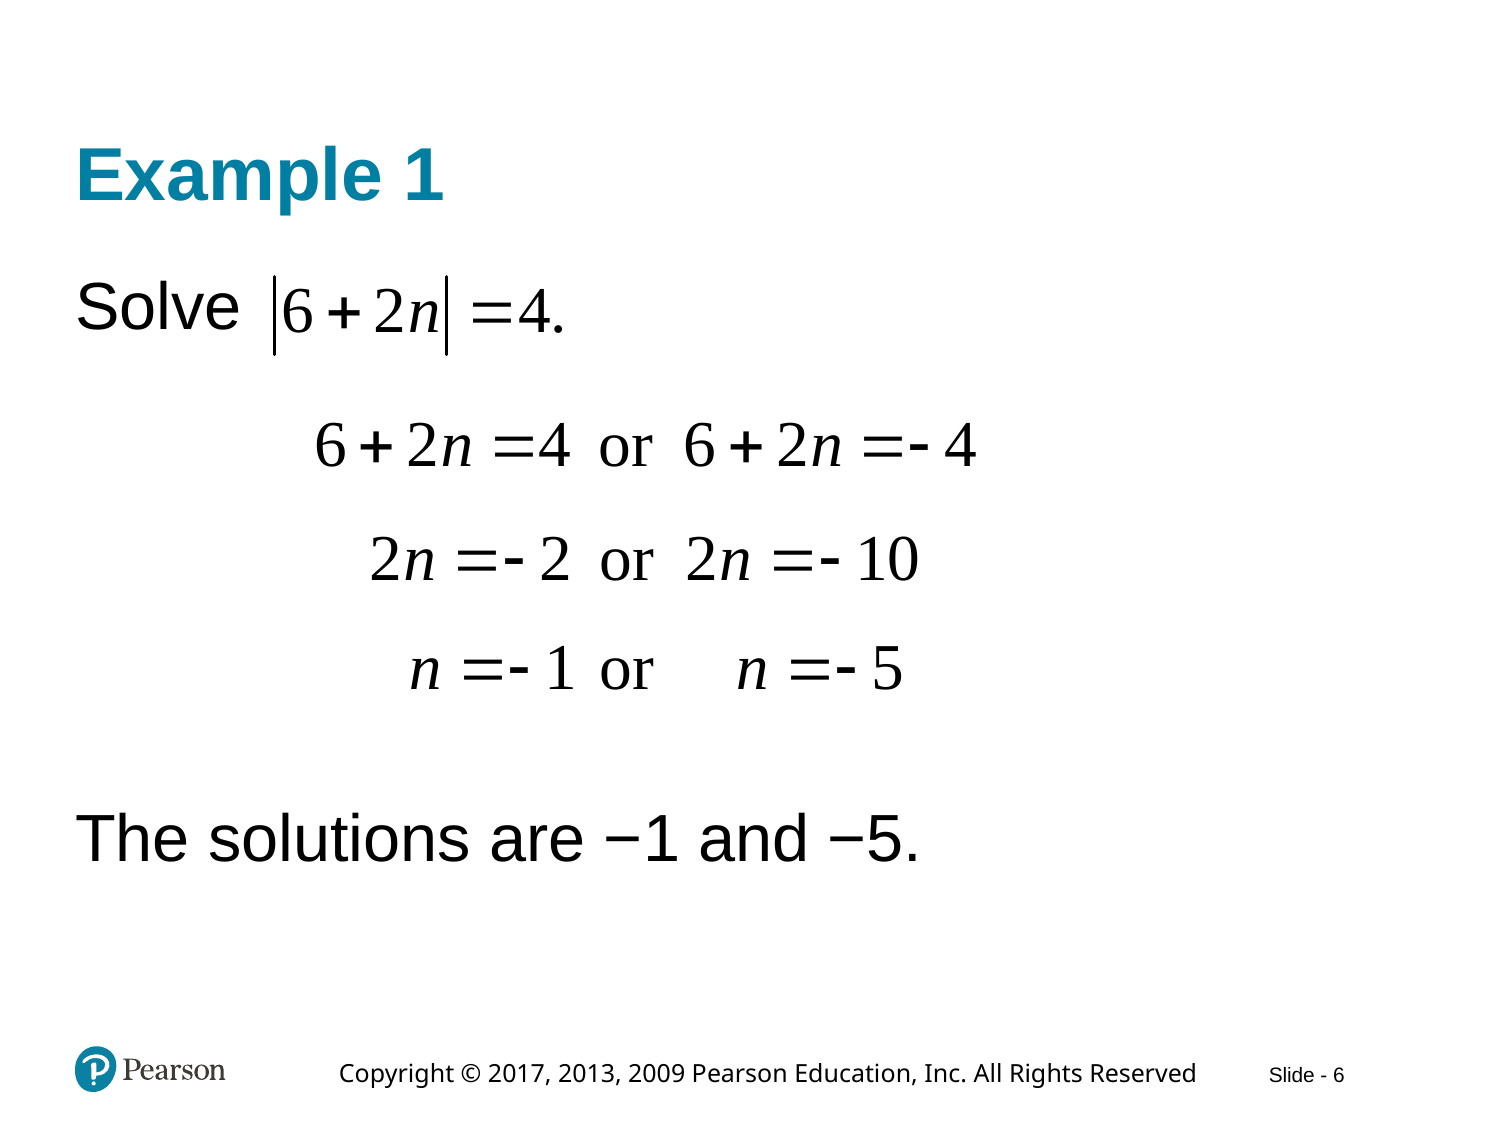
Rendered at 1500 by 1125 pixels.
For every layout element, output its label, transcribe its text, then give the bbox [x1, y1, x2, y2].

chart [404, 634, 906, 713]
chart [268, 271, 568, 360]
list Solve [75, 262, 247, 333]
chart [365, 525, 925, 603]
title Example 1 [75, 35, 1425, 216]
chart [311, 410, 981, 490]
list The solutions are −1 and −5. [75, 794, 963, 870]
